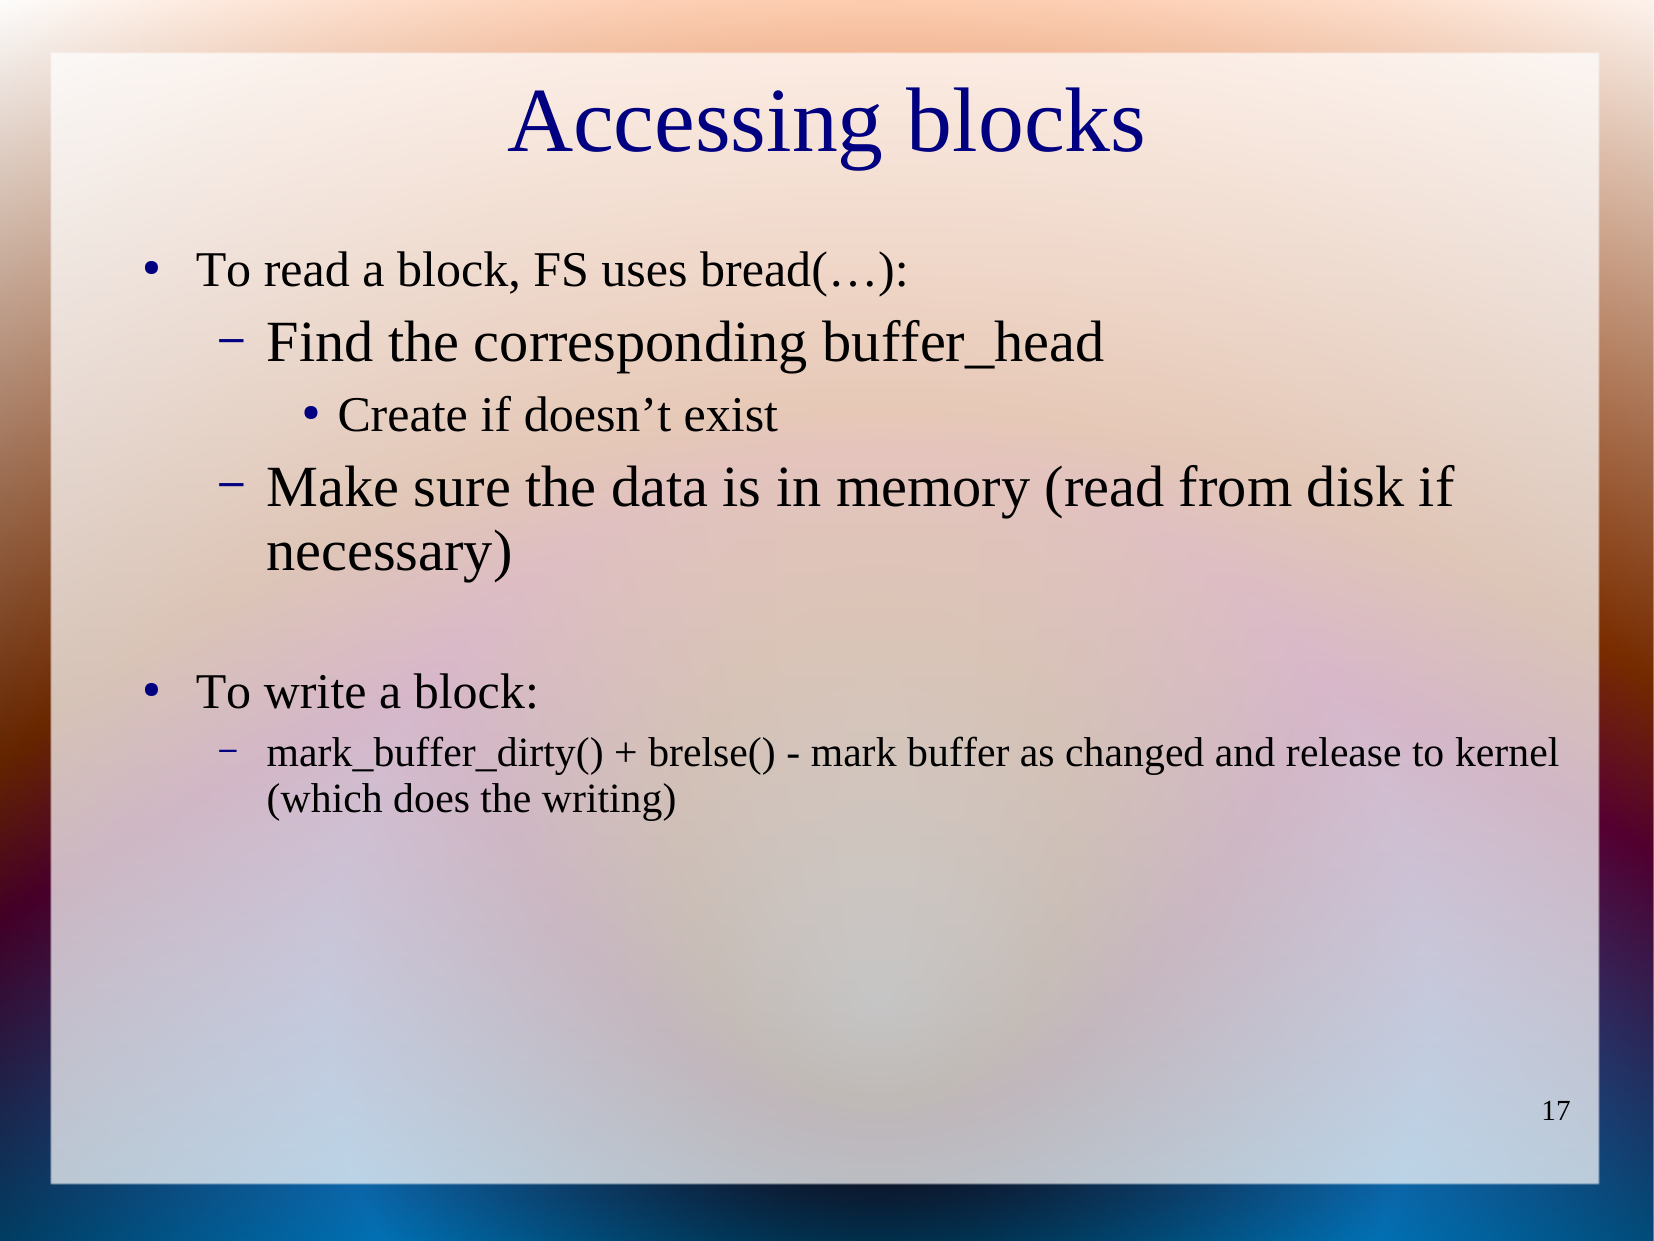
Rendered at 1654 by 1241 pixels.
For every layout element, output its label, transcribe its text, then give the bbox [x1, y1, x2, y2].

list To read a block, FS uses bread(…): Find the corresponding buffer_head Create if doesn’t exist Make sure the data is in memory (read from disk if necessary) To write a block: mark_buffer_dirty() + brelse() - mark buffer as changed and release to kernel (which does the writing) [110, 234, 1620, 1109]
picture [0, 0, 1654, 1241]
title Accessing blocks [37, 38, 1618, 180]
